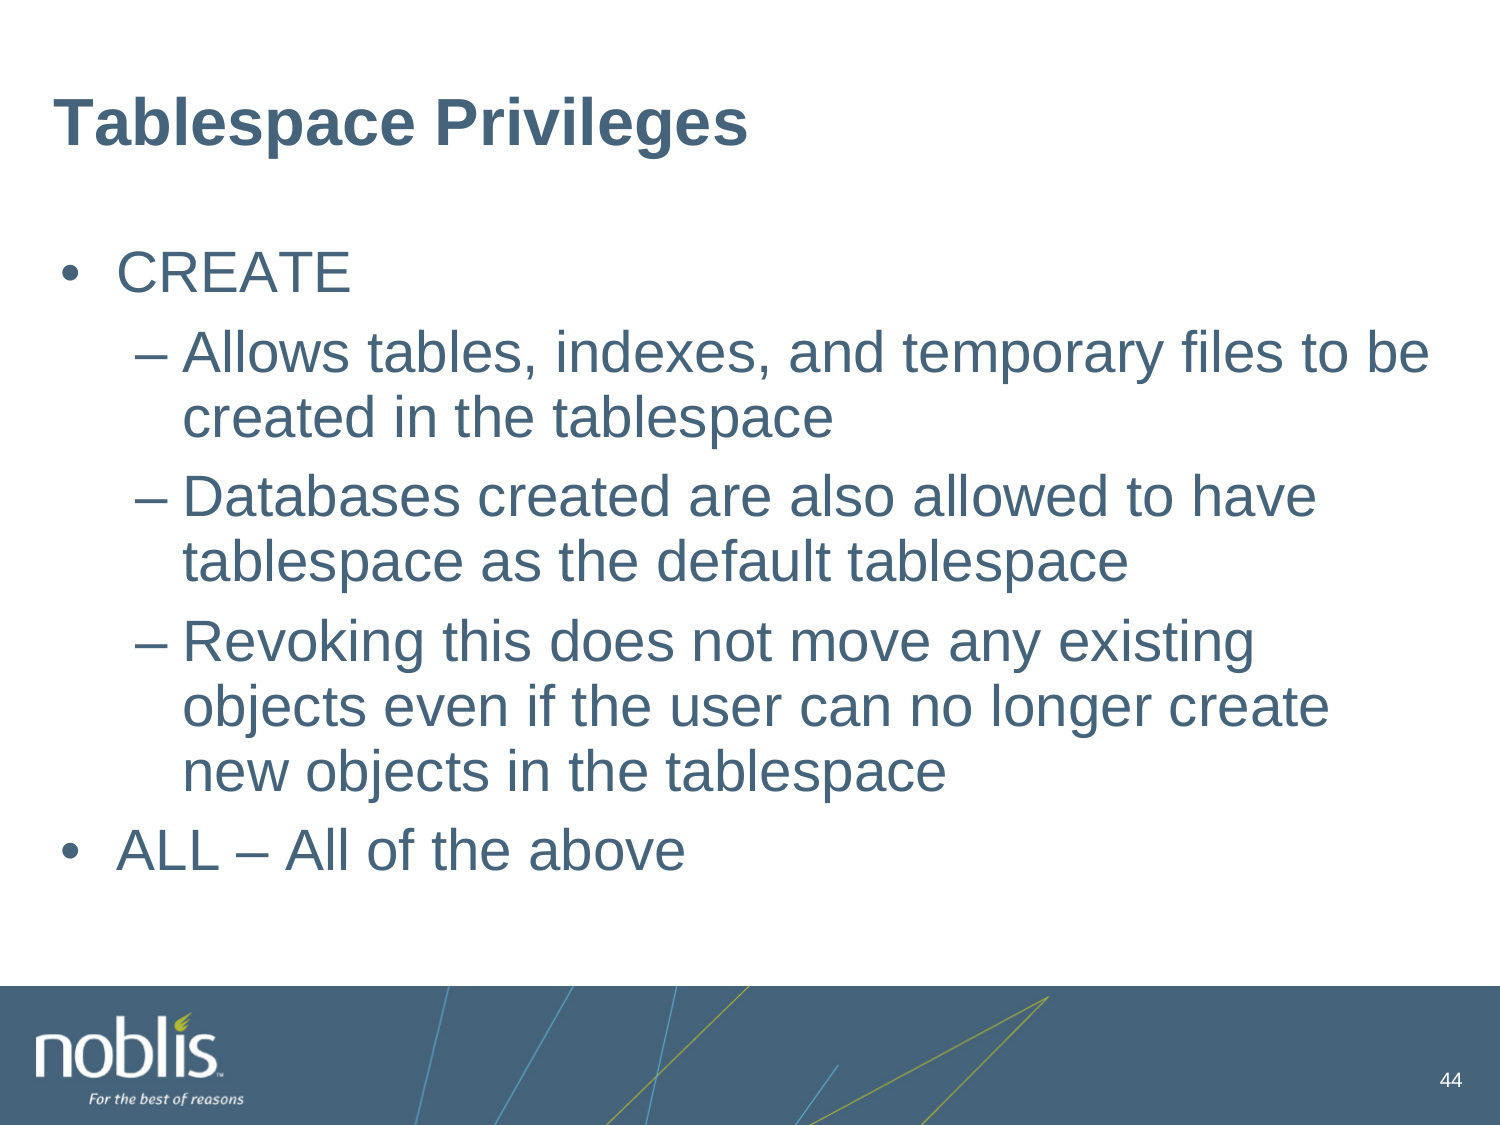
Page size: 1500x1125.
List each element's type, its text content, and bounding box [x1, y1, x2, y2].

title Tablespace Privileges [53, 38, 1438, 211]
picture [0, 986, 1500, 1125]
list CREATE Allows tables, indexes, and temporary files to be created in the tablespace Databases created are also allowed to have tablespace as the default tablespace Revoking this does not move any existing objects even if the user can no longer create new objects in the tablespace ALL – All of the above [60, 239, 1437, 968]
